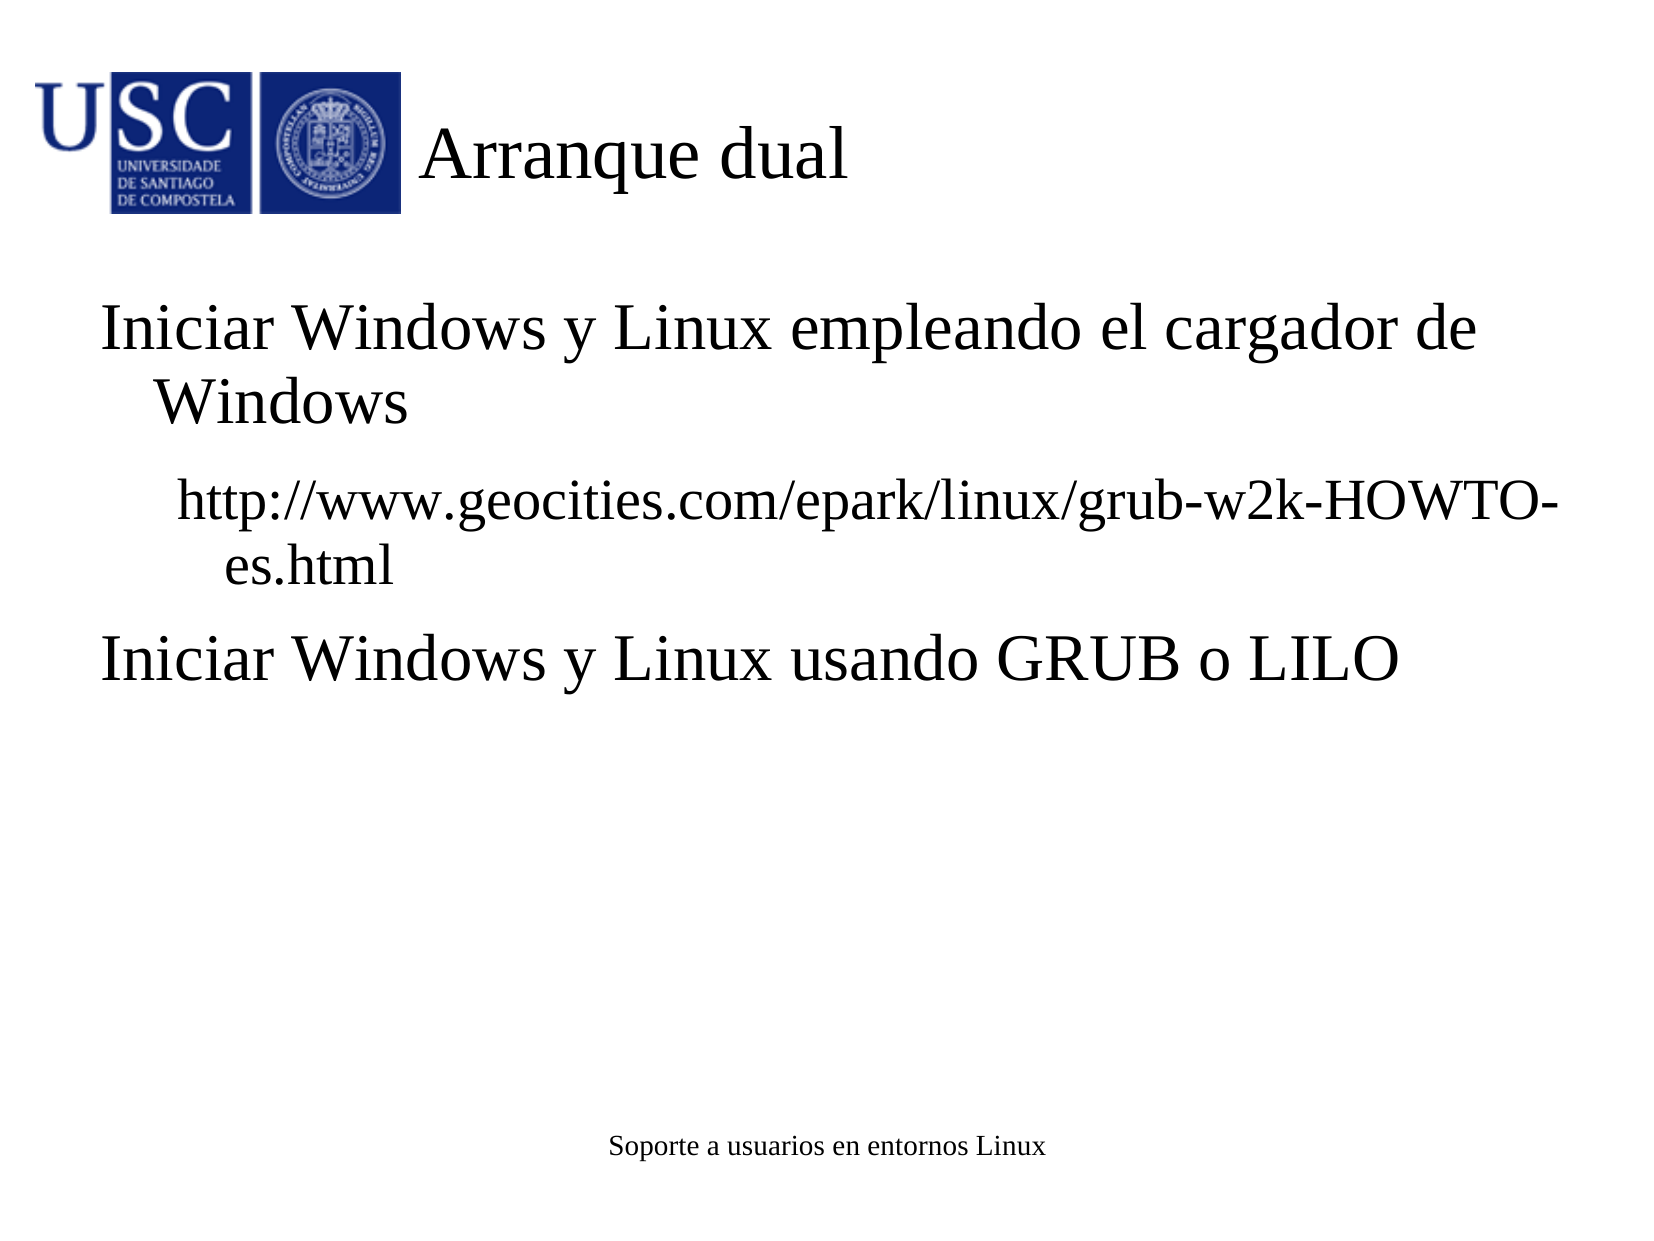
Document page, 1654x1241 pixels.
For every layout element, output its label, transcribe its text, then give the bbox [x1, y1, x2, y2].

title Arranque dual [418, 49, 1571, 257]
list Iniciar Windows y Linux empleando el cargador de Windows http://www.geocities.com/epark/linux/grub-w2k-HOWTO-es.html Iniciar Windows y Linux usando GRUB o LILO [82, 290, 1571, 1109]
picture [35, 72, 401, 214]
